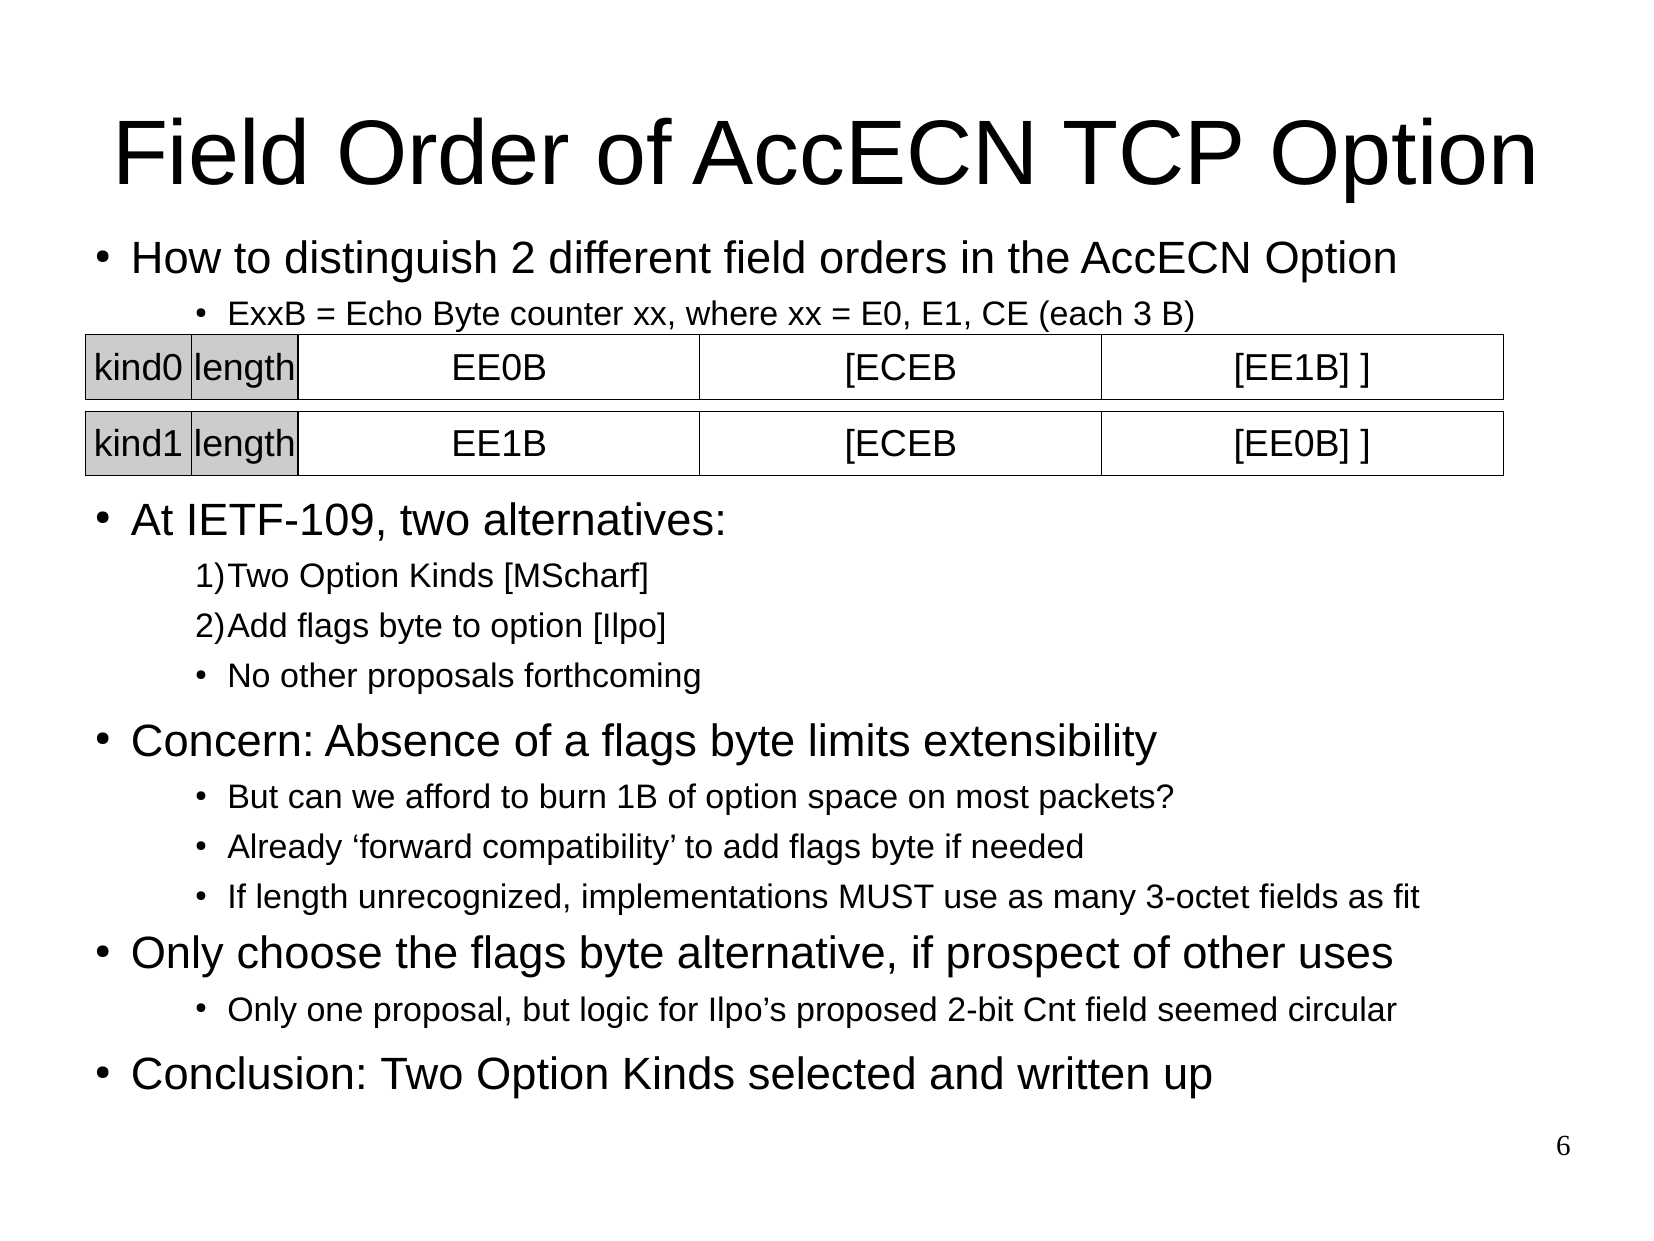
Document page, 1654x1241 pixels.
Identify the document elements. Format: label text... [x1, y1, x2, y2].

text_box [EE1B] ] [1101, 334, 1504, 400]
list How to distinguish 2 different field orders in the AccECN Option ExxB = Echo Byte counter xx, where xx = E0, E1, CE (each 3 B) At IETF-109, two alternatives: Two Option Kinds [MScharf] Add flags byte to option [Ilpo] No other proposals forthcoming Concern: Absence of a flags byte limits extensibility But can we afford to burn 1B of option space on most packets? Already ‘forward compatibility’ to add flags byte if needed If length unrecognized, implementations MUST use as many 3-octet fields as fit Only choose the flags byte alternative, if prospect of other uses Only one proposal, but logic for Ilpo’s proposed 2-bit Cnt field seemed circular Conclusion: Two Option Kinds selected and written up [82, 232, 1571, 1102]
text_box [EE0B] ] [1101, 411, 1504, 476]
text_box [ECEB [699, 411, 1101, 476]
text_box EE0B [298, 334, 699, 400]
text_box kind1 [85, 411, 191, 476]
title Field Order of AccECN TCP Option [82, 49, 1571, 232]
text_box length [191, 334, 298, 400]
text_box EE1B [298, 411, 699, 476]
text_box [ECEB [699, 334, 1101, 400]
text_box length [191, 411, 298, 476]
text_box kind0 [85, 334, 191, 400]
